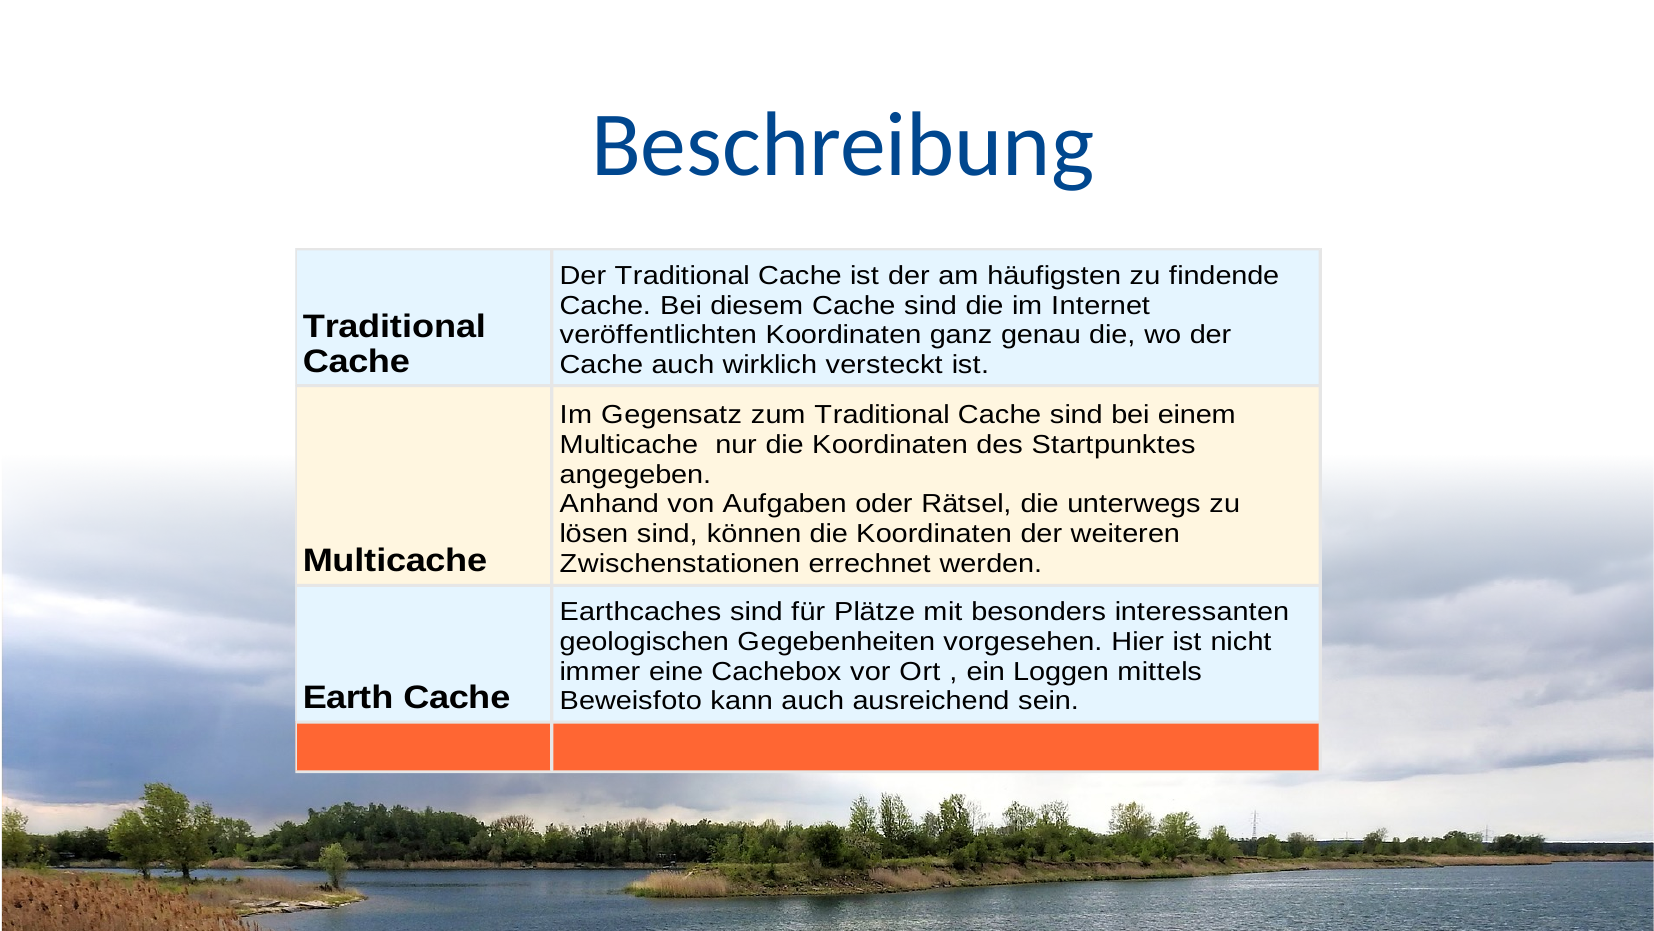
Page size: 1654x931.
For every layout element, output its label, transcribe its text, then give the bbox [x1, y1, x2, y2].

chart [295, 248, 1323, 774]
title Beschreibung [82, 49, 1571, 257]
picture [1, 454, 1654, 931]
